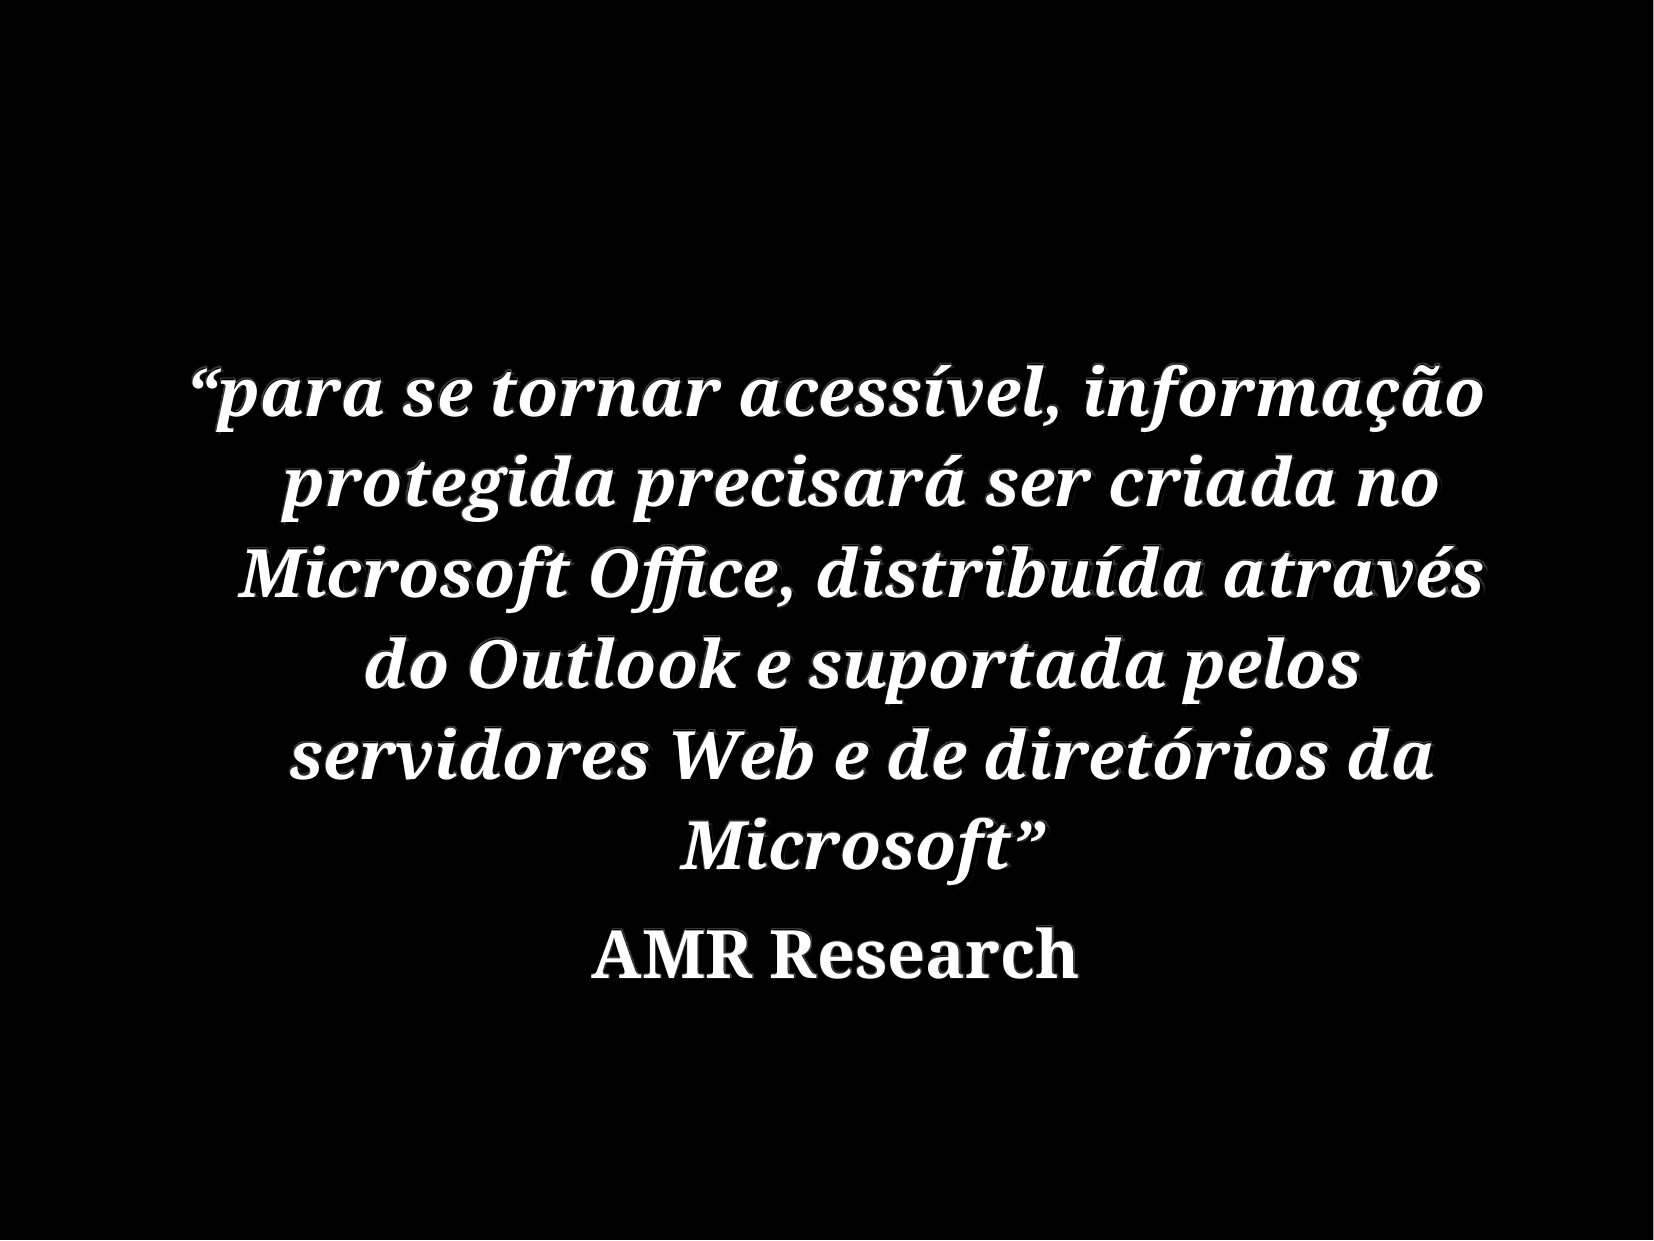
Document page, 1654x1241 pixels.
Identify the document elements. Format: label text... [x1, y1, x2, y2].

list “para se tornar acessível, informação protegida precisará ser criada no Microsoft Office, distribuída através do Outlook e suportada pelos servidores Web e de diretórios da Microsoft” AMR Research [121, 344, 1534, 1127]
